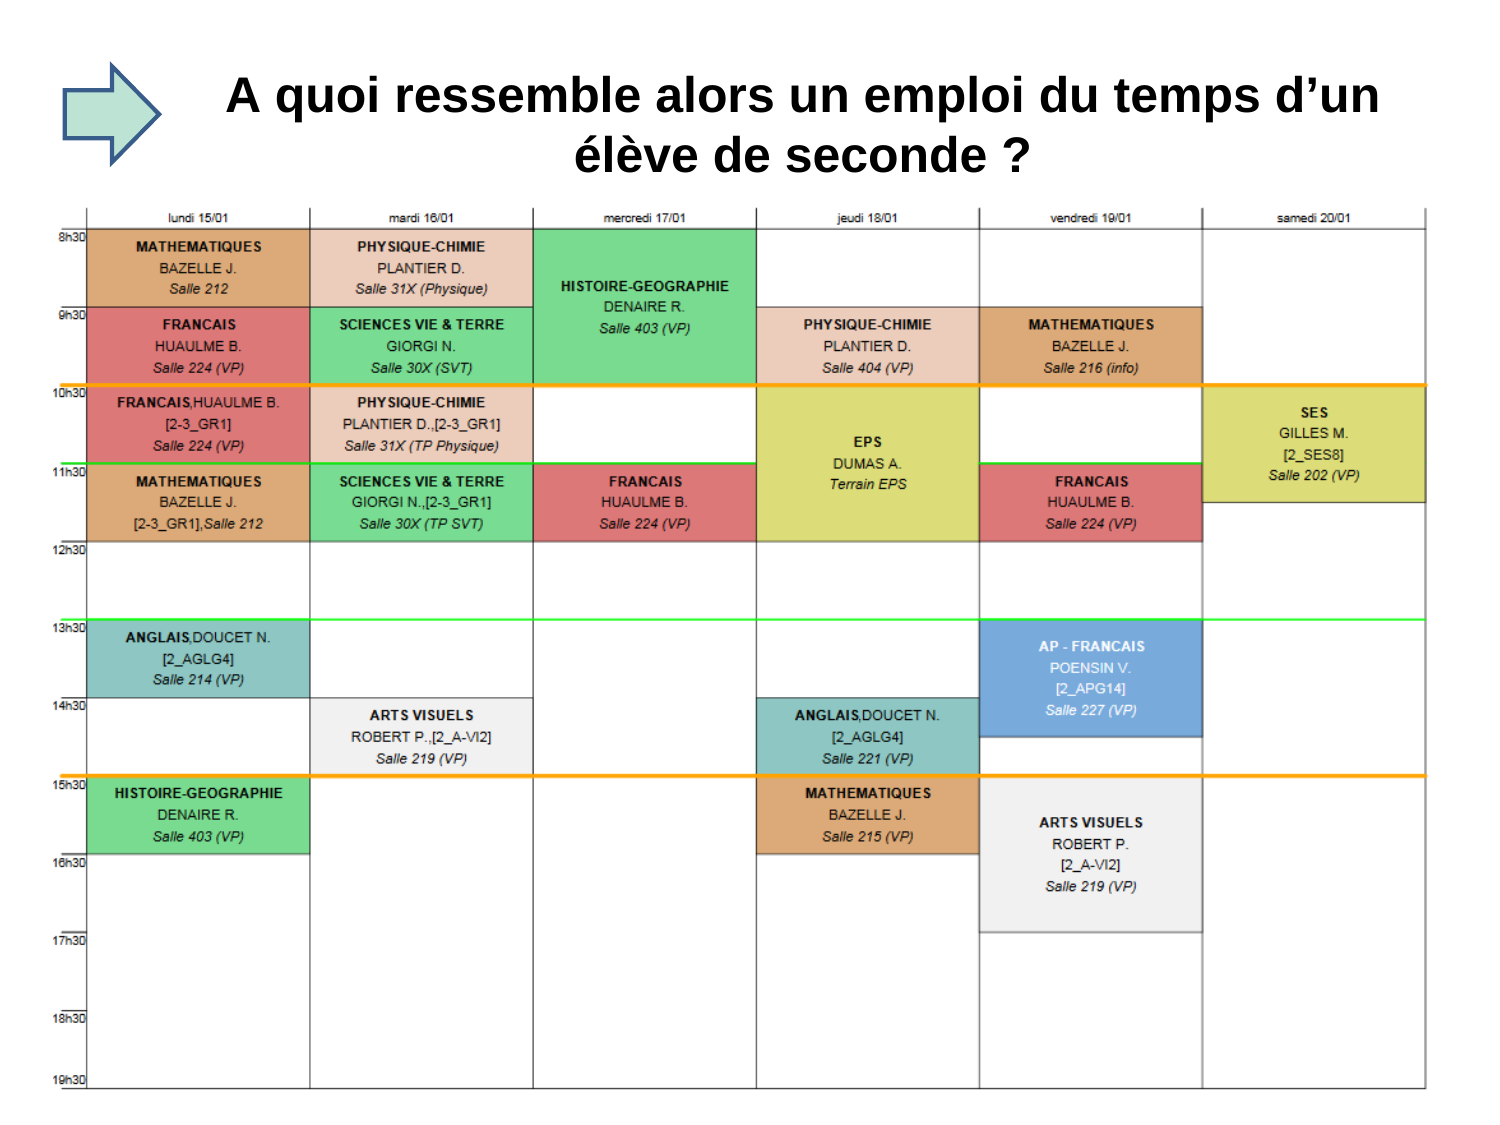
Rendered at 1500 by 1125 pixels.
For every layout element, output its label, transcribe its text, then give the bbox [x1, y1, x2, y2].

text_box [64, 66, 160, 163]
picture [53, 207, 1432, 1097]
text_box A quoi ressemble alors un emploi du temps d’un élève de seconde ? [171, 54, 1436, 191]
